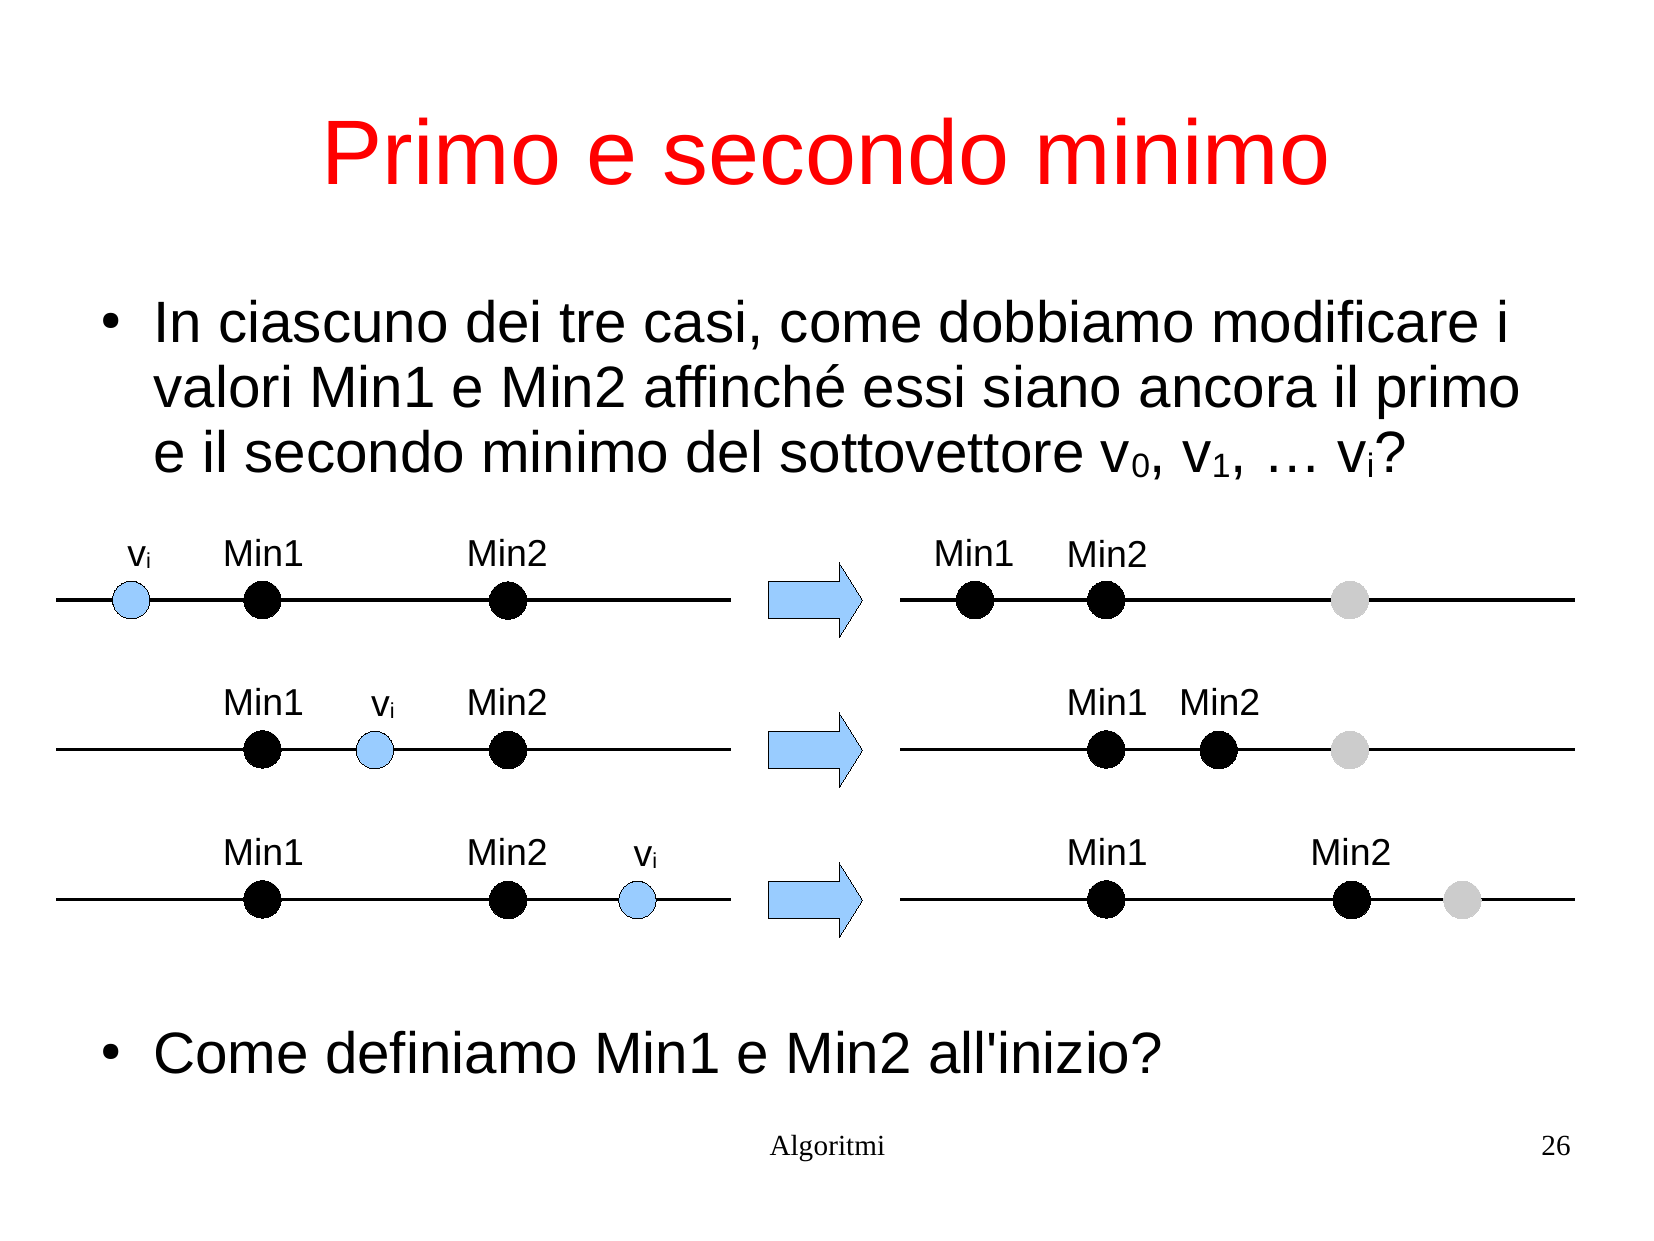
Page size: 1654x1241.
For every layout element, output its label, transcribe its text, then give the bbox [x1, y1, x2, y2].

text_box [1443, 881, 1482, 919]
title Primo e secondo minimo [82, 49, 1571, 257]
list In ciascuno dei tre casi, come dobbiamo modificare i valori Min1 e Min2 affinché essi siano ancora il primo e il secondo minimo del sottovettore v0, v1, … vi? Come definiamo Min1 e Min2 all'inizio? [82, 290, 1571, 1088]
